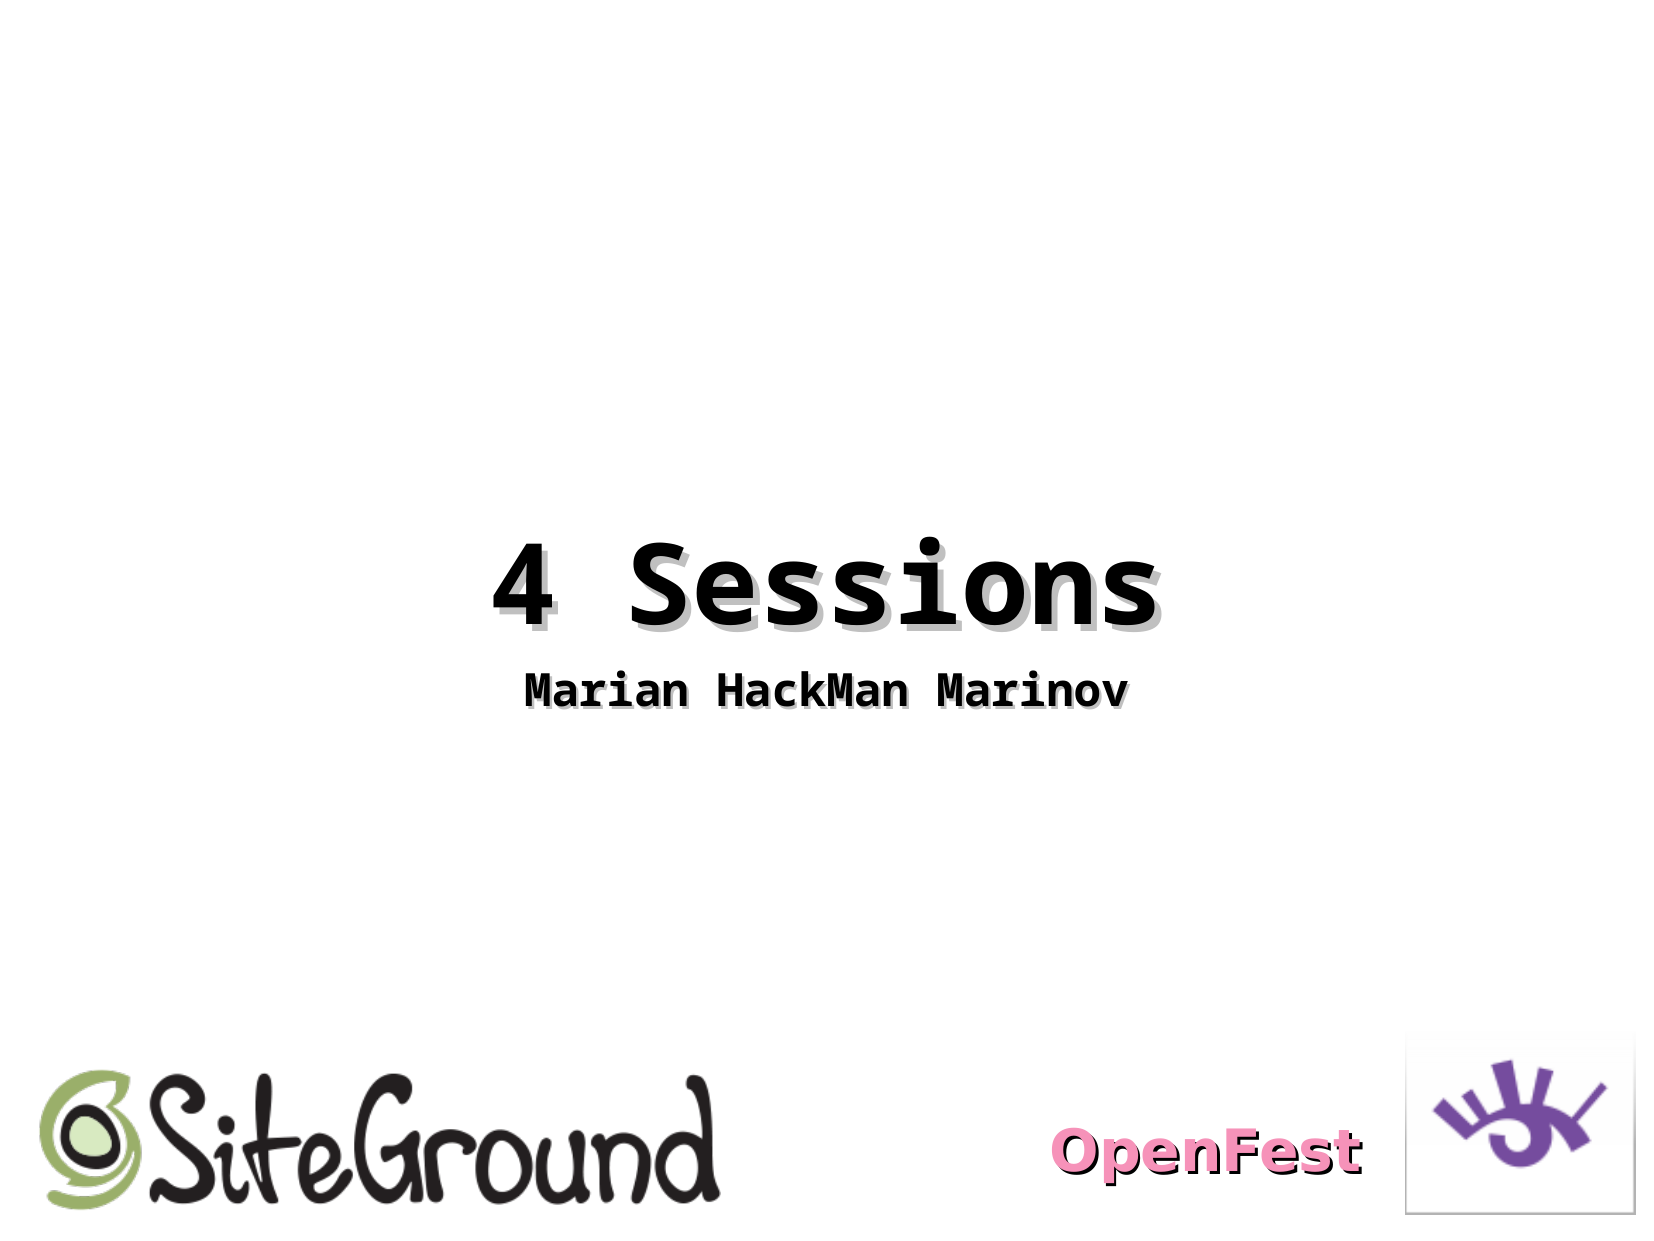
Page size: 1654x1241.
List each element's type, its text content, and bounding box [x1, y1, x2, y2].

picture [1405, 1019, 1636, 1216]
subtitle 4 Sessions Marian HackMan Marinov [82, 290, 1571, 1010]
picture [33, 1064, 721, 1222]
text_box OpenFest [1035, 1110, 1452, 1199]
